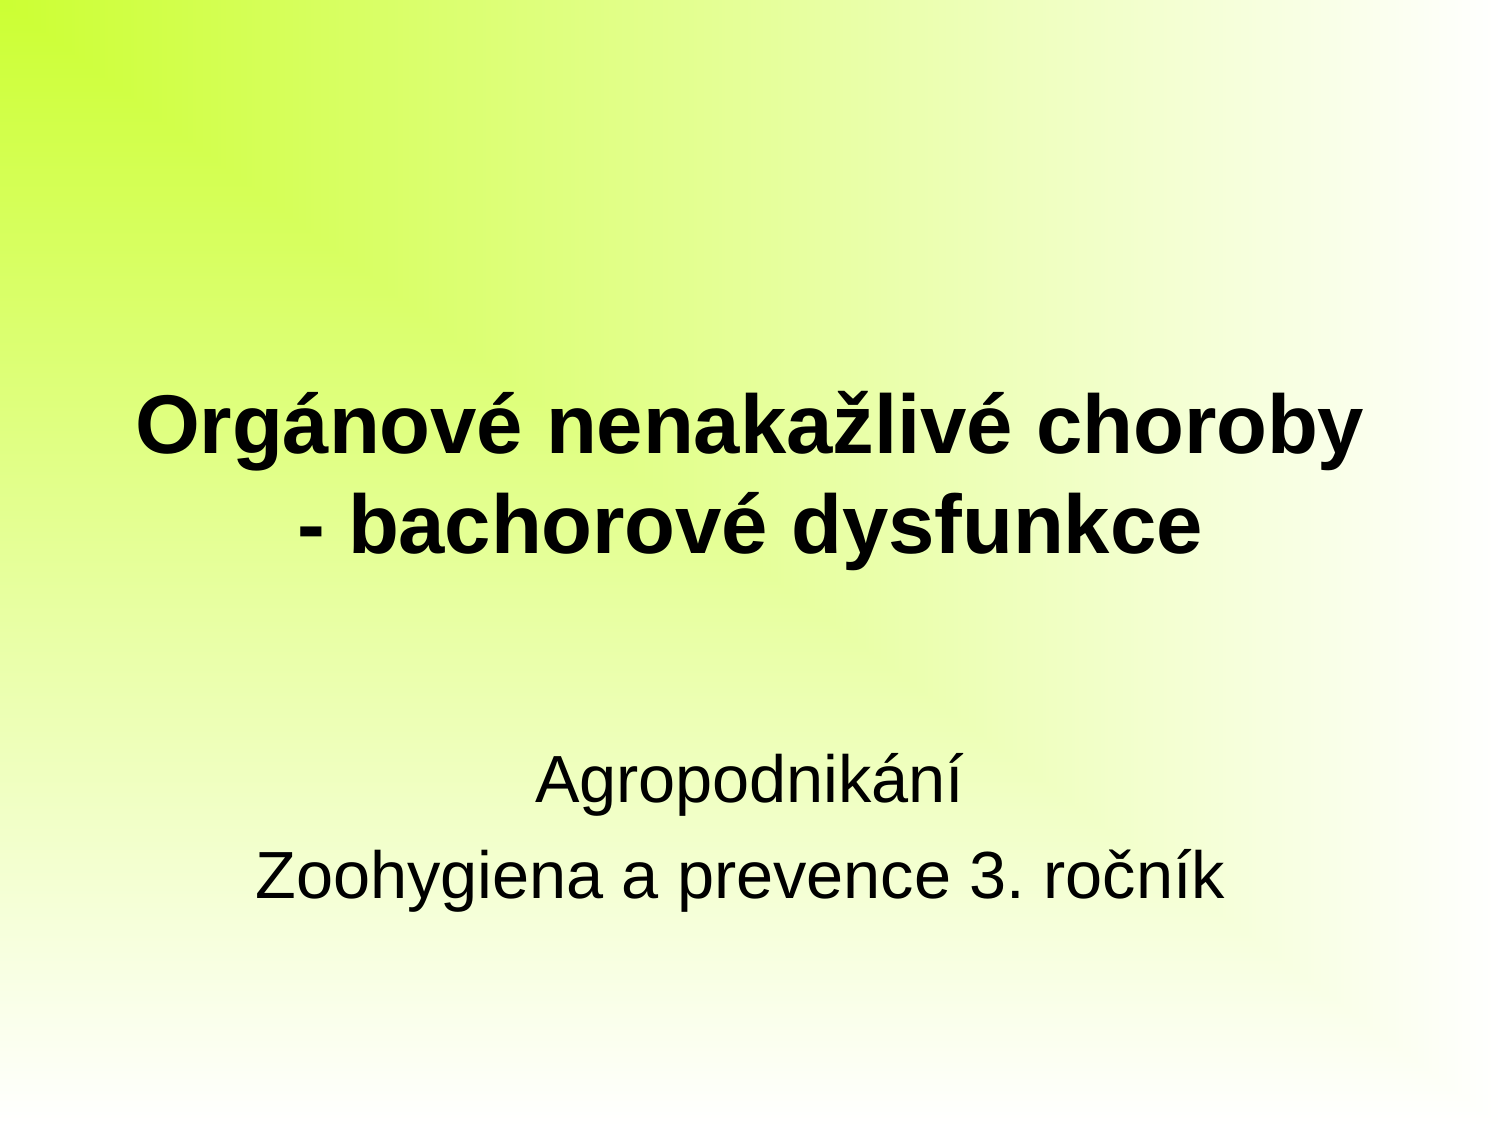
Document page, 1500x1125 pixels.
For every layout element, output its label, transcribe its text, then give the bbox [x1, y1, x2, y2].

title Orgánové nenakažlivé choroby - bachorové dysfunkce [112, 349, 1388, 591]
picture [0, 0, 1500, 1125]
text_box Agropodnikání Zoohygiena a prevence 3. ročník [225, 727, 1276, 926]
